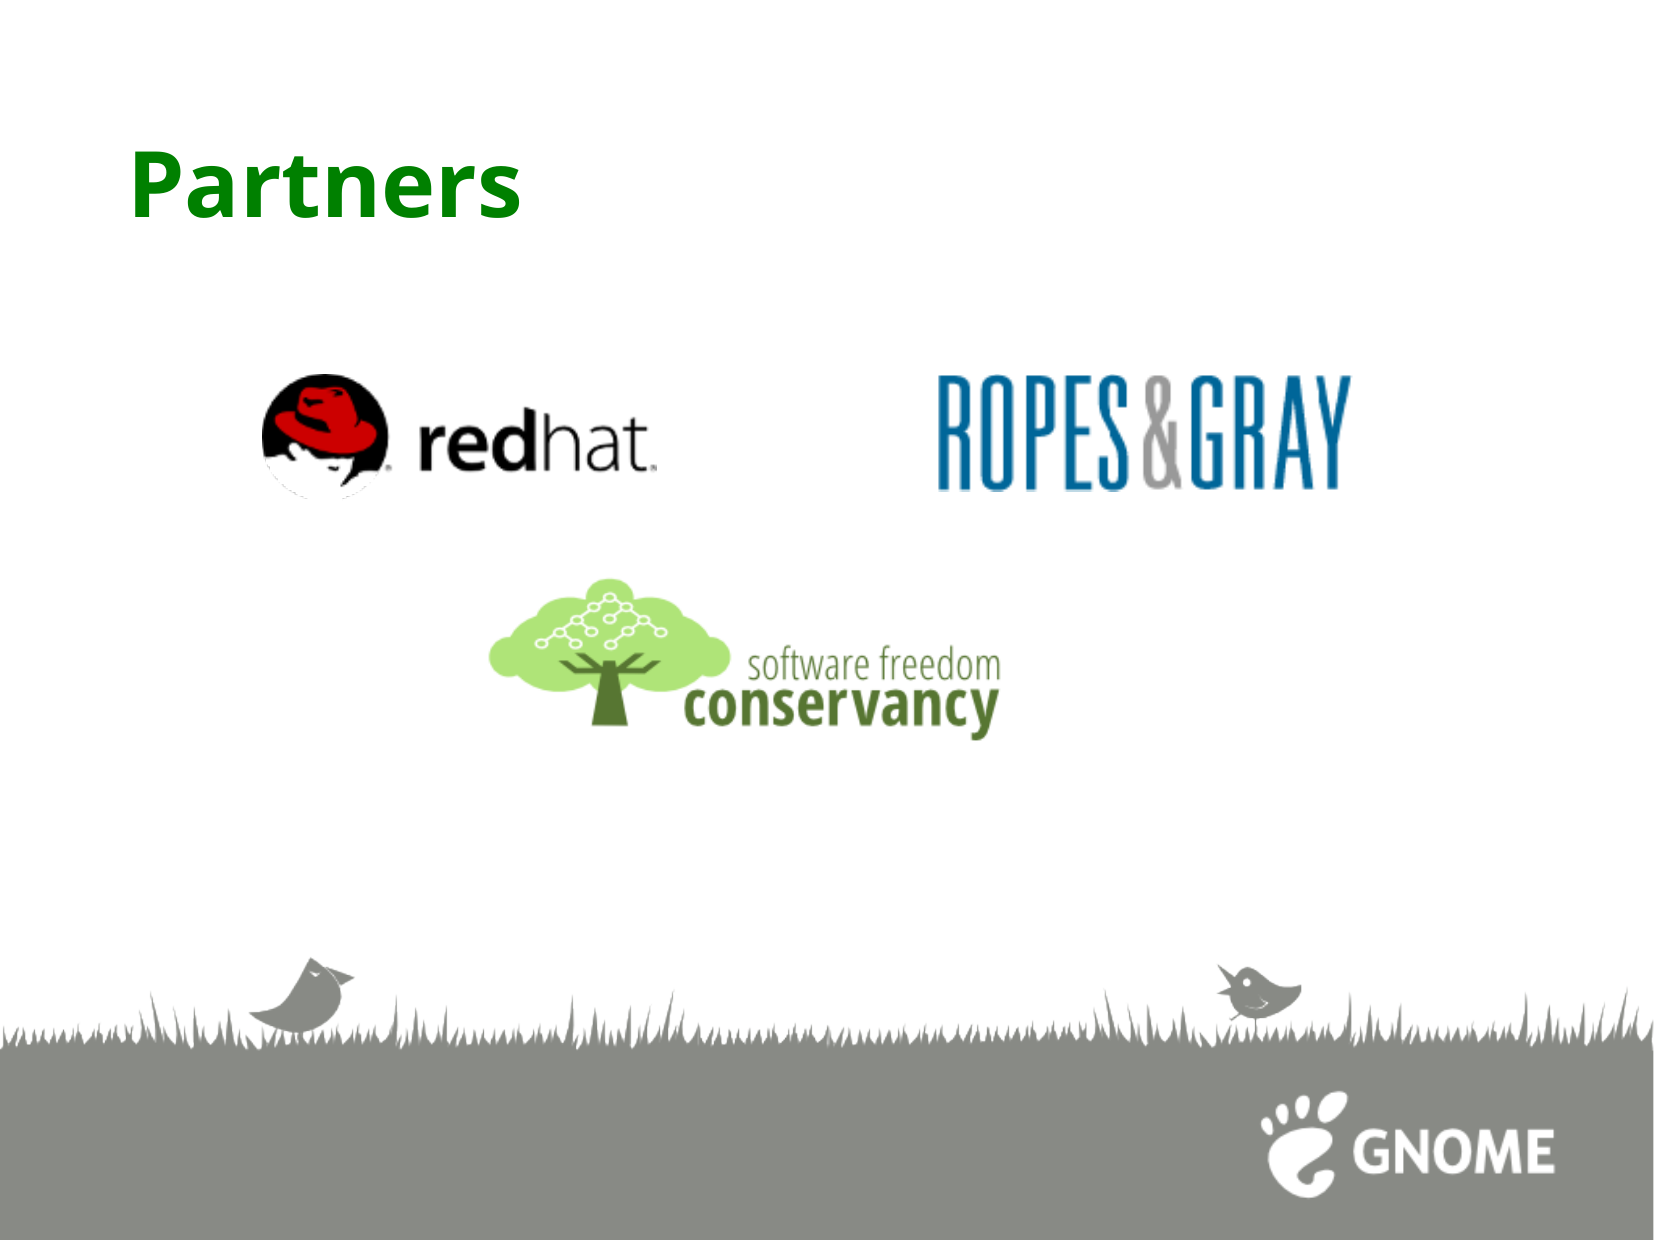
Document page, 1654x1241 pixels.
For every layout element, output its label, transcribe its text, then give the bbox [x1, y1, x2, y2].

text_box Partners [112, 112, 1576, 251]
picture [0, 0, 1654, 1241]
